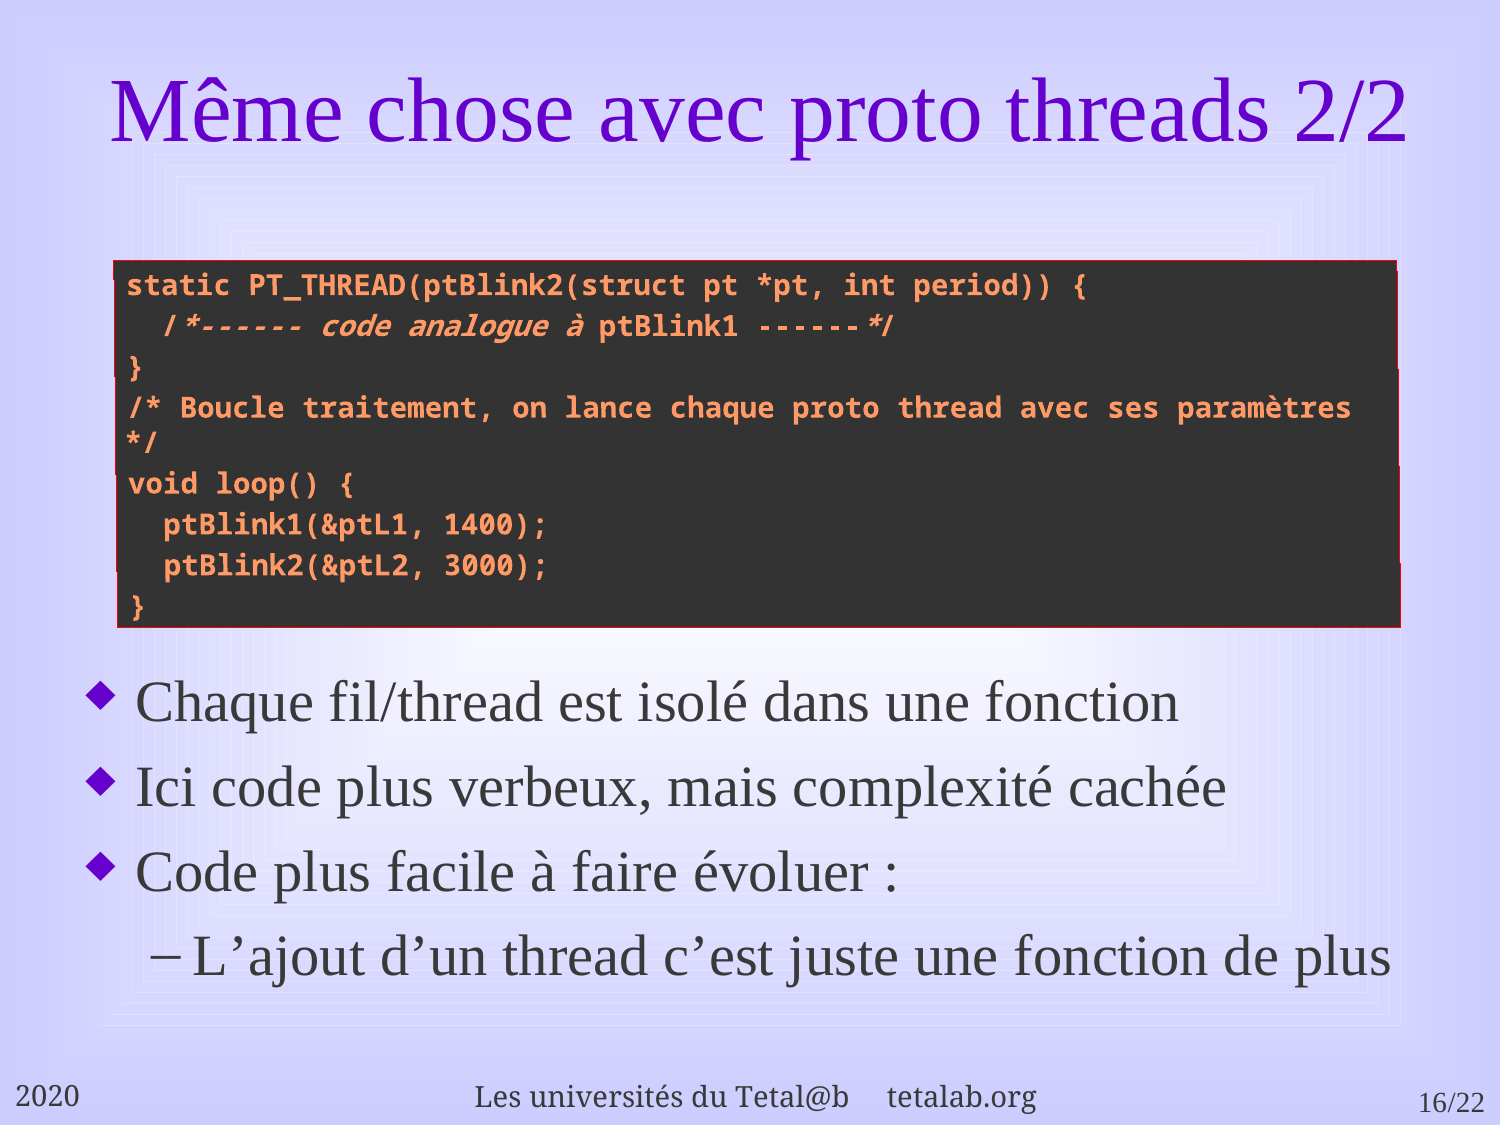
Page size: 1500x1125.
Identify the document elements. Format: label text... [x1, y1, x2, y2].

list Chaque fil/thread est isolé dans une fonction Ici code plus verbeux, mais complexité cachée Code plus facile à faire évoluer : L’ajout d’un thread c’est juste une fonction de plus [70, 655, 1453, 1046]
title Même chose avec proto threads 2/2 [0, 5, 1500, 204]
text_box static PT_THREAD(ptBlink2(struct pt *pt, int period)) { /*------ code analogue à ptBlink1 ------*/ } /* Boucle traitement, on lance chaque proto thread avec ses paramètres */ void loop() { ptBlink1(&ptL1, 1400); ptBlink2(&ptL2, 3000); } [113, 260, 1401, 628]
